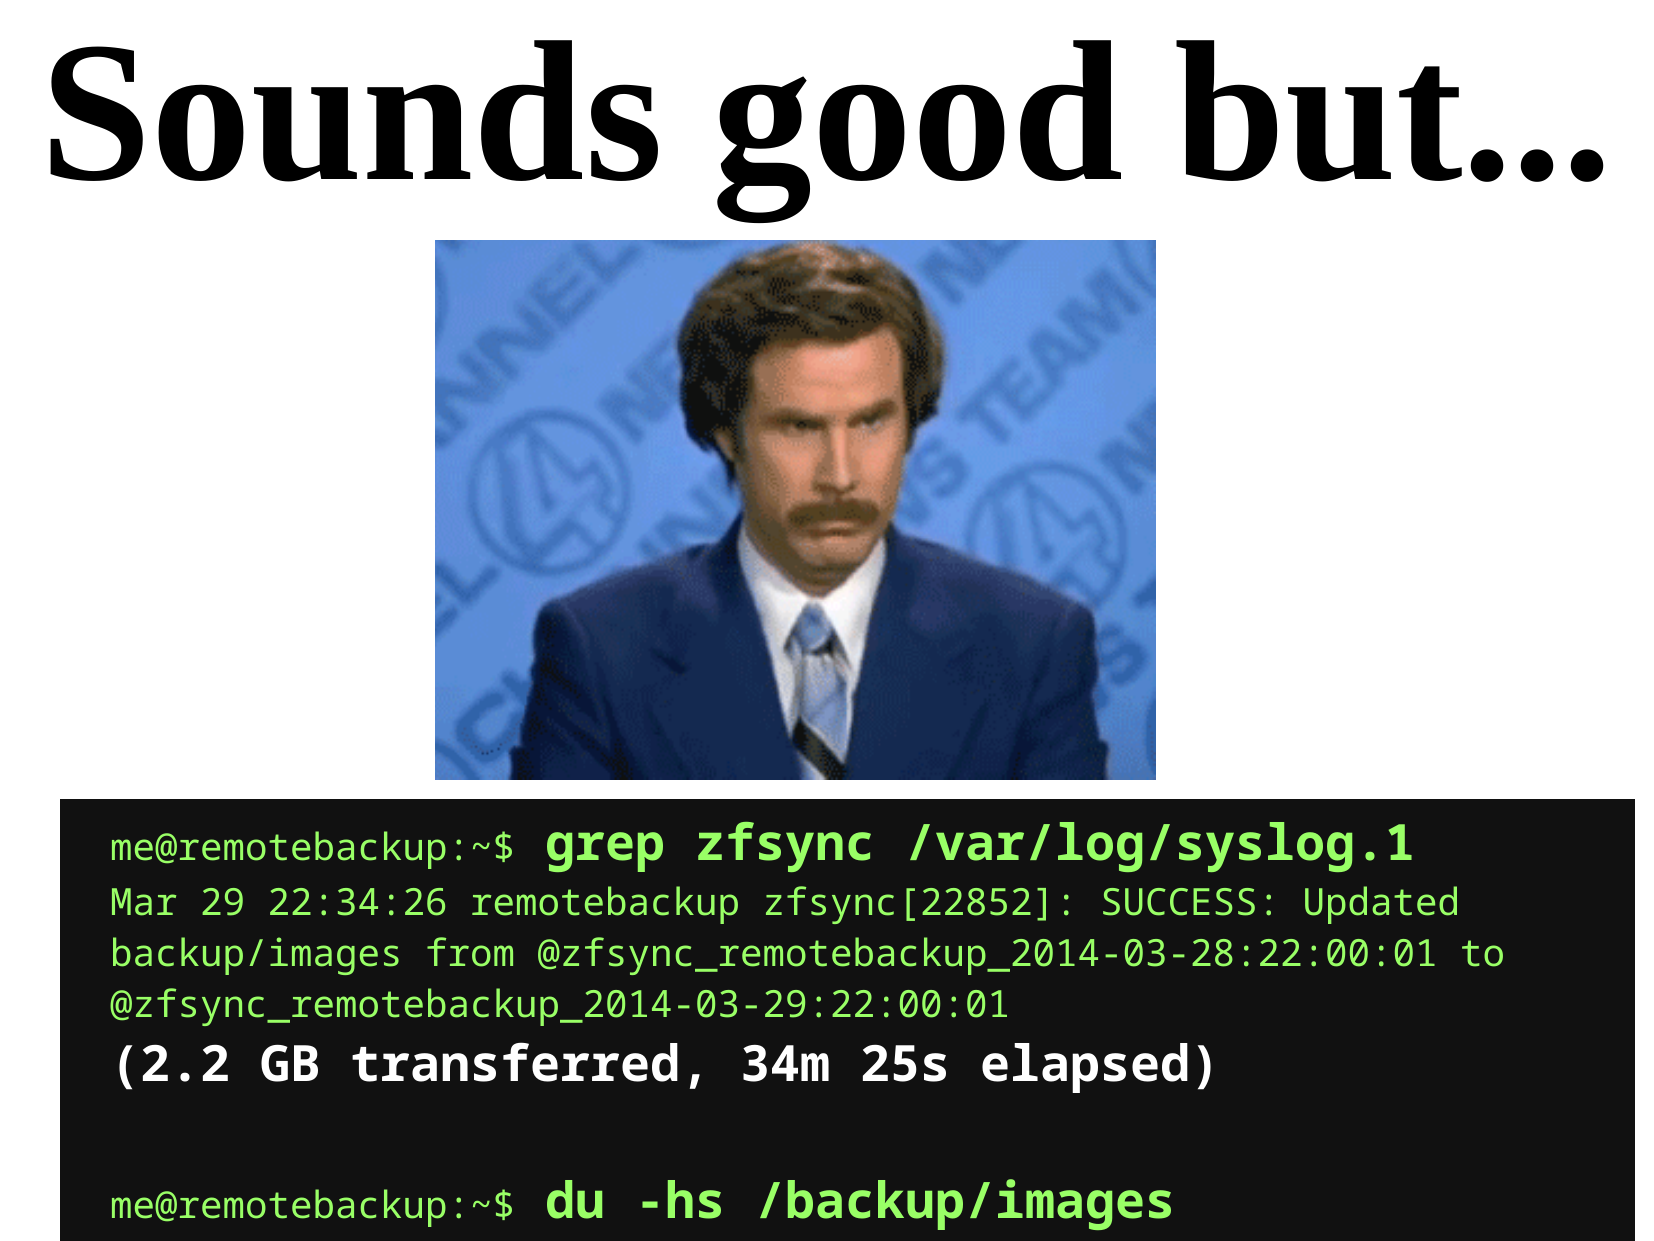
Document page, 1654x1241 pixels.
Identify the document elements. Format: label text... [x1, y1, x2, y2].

table_header me@remotebackup:~$ grep zfsync /var/log/syslog.1 Mar 29 22:34:26 remotebackup zfsync[22852]: SUCCESS: Updated backup/images from @zfsync_remotebackup_2014-03-28:22:00:01 to @zfsync_remotebackup_2014-03-29:22:00:01 (2.2 GB transferred, 34m 25s elapsed) me@remotebackup:~$ du -hs /backup/images 2.0T /backup/images [60, 799, 1635, 1241]
title Sounds good but... [0, 1, 1654, 223]
picture [435, 240, 1156, 781]
